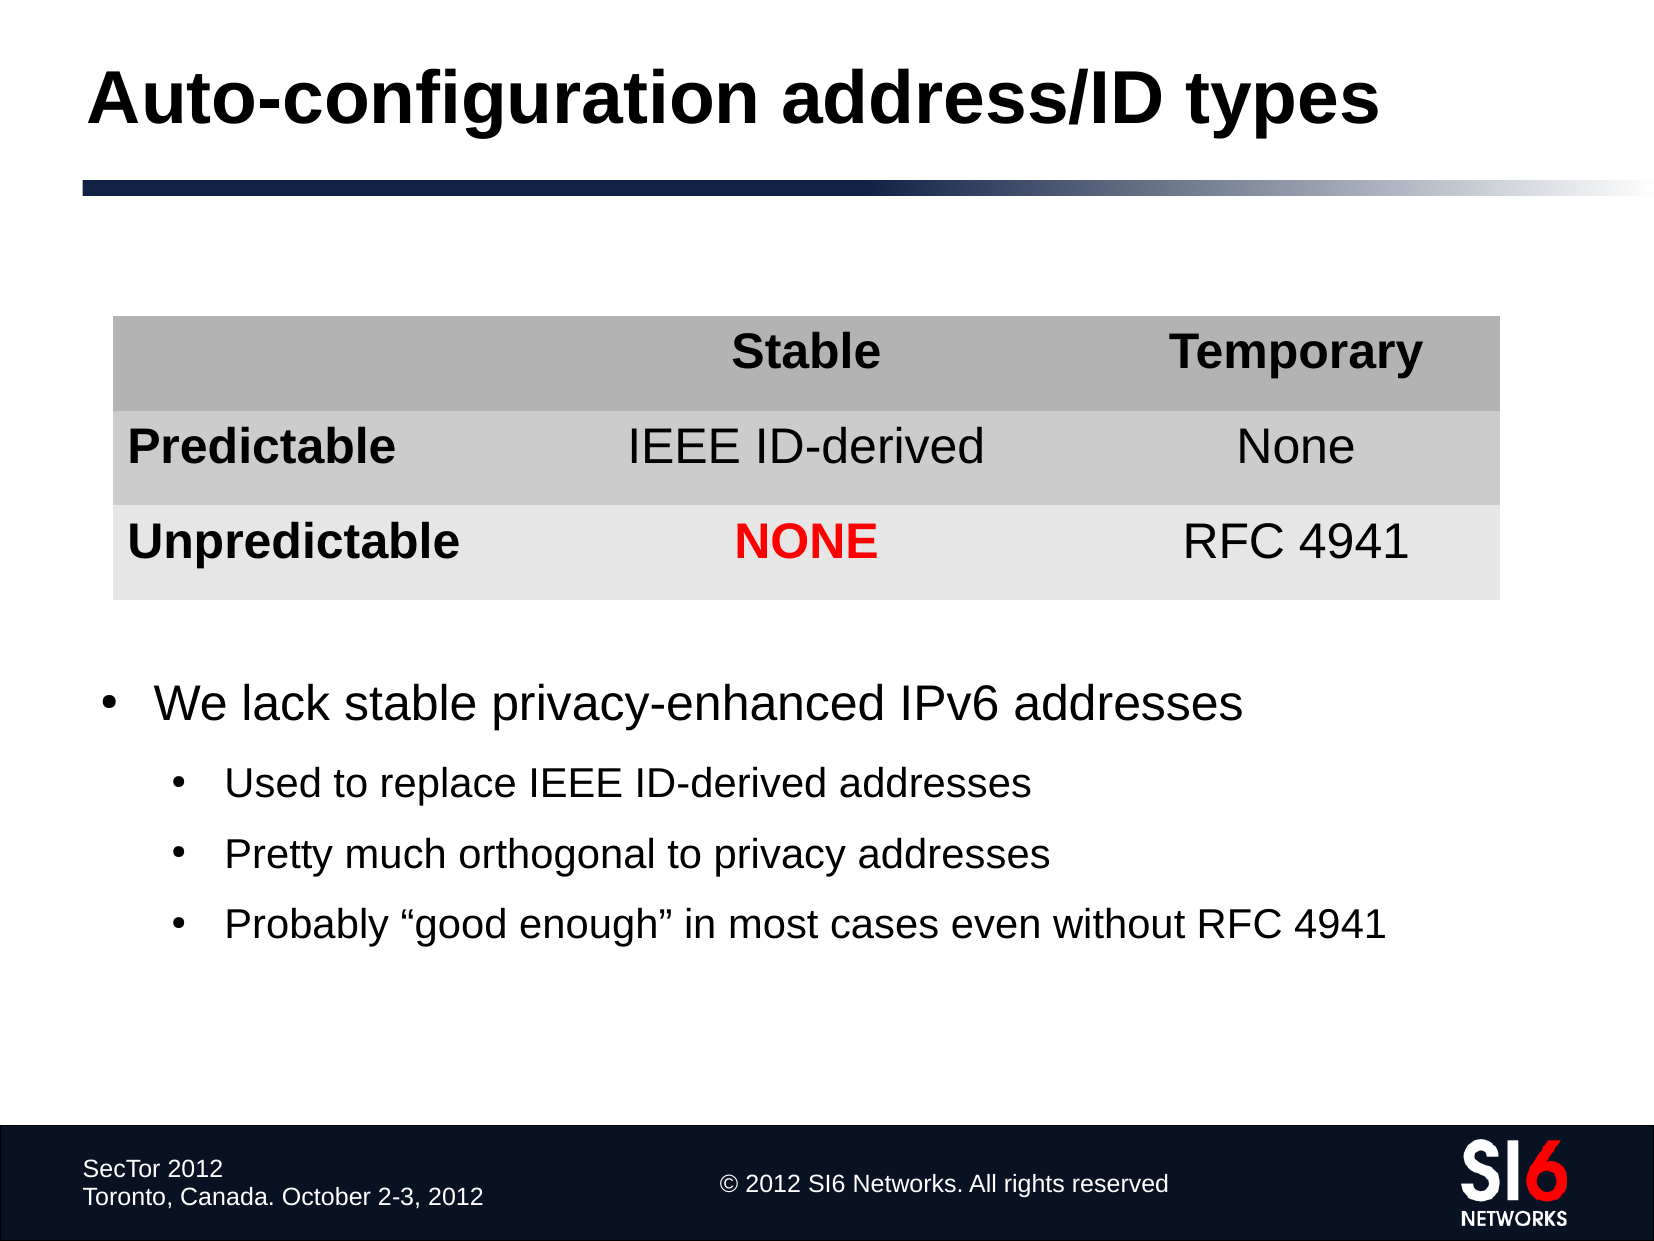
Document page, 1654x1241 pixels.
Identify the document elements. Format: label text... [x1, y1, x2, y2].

table_cell RFC 4941 [1092, 505, 1500, 600]
title Auto-configuration address/ID types [86, 30, 1576, 166]
table_header Temporary [1092, 316, 1500, 411]
list We lack stable privacy-enhanced IPv6 addresses Used to replace IEEE ID-derived addresses Pretty much orthogonal to privacy addresses Probably “good enough” in most cases even without RFC 4941 [82, 675, 1571, 1059]
table_cell Predictable [113, 411, 521, 505]
table_cell None [1092, 411, 1500, 505]
table_cell IEEE ID-derived [521, 411, 1092, 505]
table_header Stable [521, 316, 1092, 411]
table_cell NONE [521, 505, 1092, 600]
picture [1461, 1139, 1567, 1226]
table_header [113, 316, 521, 411]
table_cell Unpredictable [113, 505, 521, 600]
